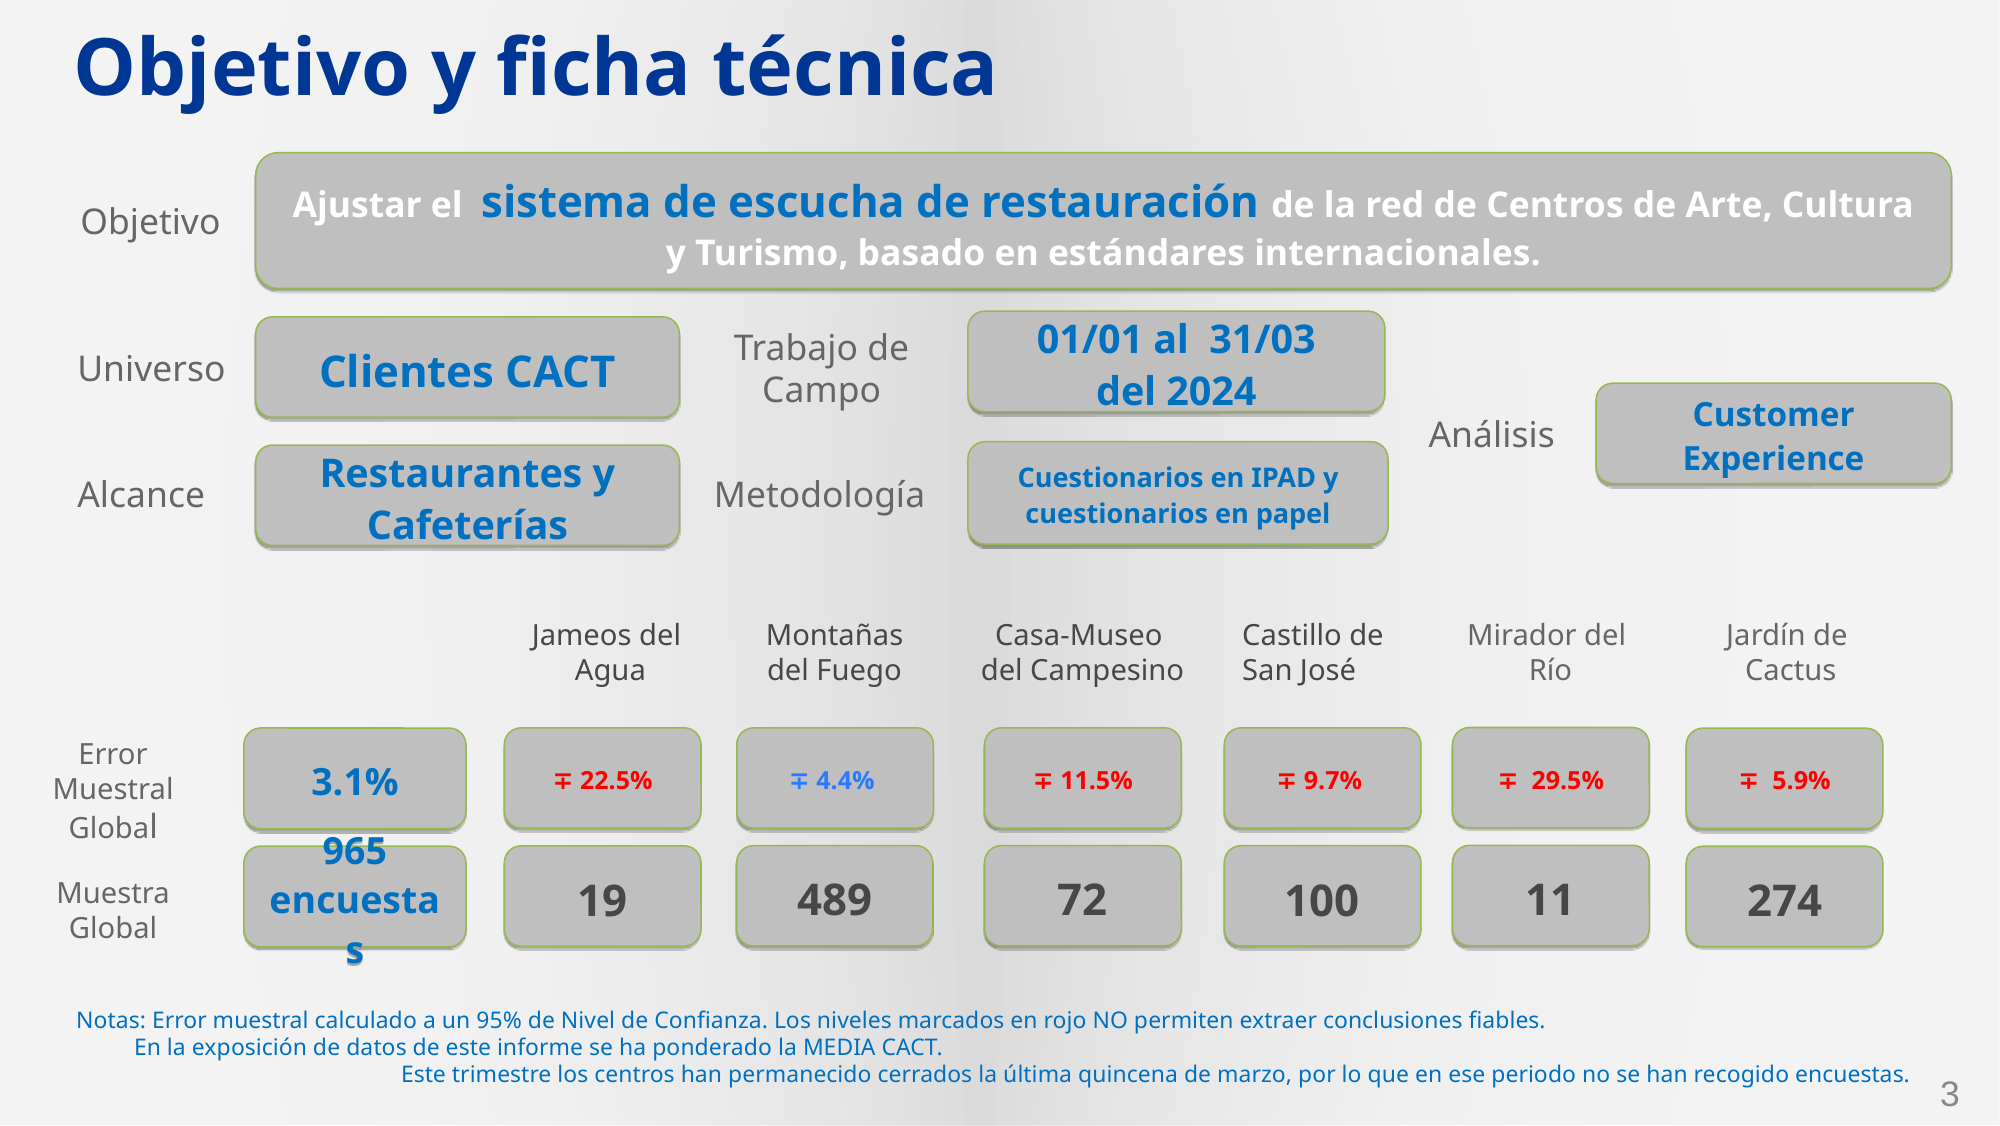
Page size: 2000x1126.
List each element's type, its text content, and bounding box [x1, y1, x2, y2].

text_box 100 [1224, 845, 1421, 947]
text_box ∓ 11.5% [984, 727, 1182, 829]
text_box Clientes CACT [255, 316, 679, 418]
text_box Error Muestral Global [0, 725, 227, 855]
text_box Objetivo [46, 190, 255, 251]
text_box 11 [1452, 845, 1650, 946]
text_box Montañas del Fuego [736, 597, 933, 704]
text_box 489 [736, 845, 933, 946]
text_box 72 [984, 845, 1182, 946]
text_box 3.1% [243, 727, 467, 829]
text_box Metodología [682, 462, 967, 524]
text_box ∓ 9.7% [1224, 727, 1421, 829]
text_box Customer Experience [1596, 383, 1952, 484]
text_box Muestra Global [0, 865, 229, 954]
text_box Jardín de Cactus [1660, 597, 1921, 704]
text_box Análisis [1387, 402, 1596, 464]
text_box ∓ 29.5% [1452, 727, 1650, 828]
text_box Jameos del Agua [484, 597, 736, 704]
text_box 274 [1686, 846, 1883, 947]
text_box Restaurantes y Cafeterías [255, 445, 680, 546]
text_box ∓ 22.5% [504, 727, 702, 829]
slide_number 3 [1609, 1062, 1960, 1122]
text_box Universo [47, 336, 255, 398]
text_box 965 encuestas [243, 846, 467, 947]
text_box Alcance [36, 462, 255, 524]
text_box ∓ 4.4% [736, 727, 934, 829]
text_box ∓ 5.9% [1686, 728, 1883, 829]
text_box Casa-Museo del Campesino [952, 598, 1213, 704]
text_box Trabajo de Campo [679, 315, 964, 419]
title Objetivo y ficha técnica [55, 2, 1934, 126]
text_box Ajustar el sistema de escucha de restauración de la red de Centros de Arte, Cultura y Turismo, basado en estándares internacionales. [255, 152, 1952, 289]
text_box Mirador del Río [1420, 597, 1660, 704]
text_box Castillo de San José [1224, 598, 1421, 704]
text_box Notas: Error muestral calculado a un 95% de Nivel de Confianza. Los niveles marcados en rojo NO permiten extraer conclusiones fiables. En la exposición de datos de este informe se ha ponderado la MEDIA CACT. Este trimestre los centros han permanecido cerrados la última quincena de marzo, por lo que en ese periodo no se han recogido encuestas. [55, 996, 1953, 1126]
text_box 01/01 al 31/03 del 2024 [967, 311, 1385, 412]
text_box Cuestionarios en IPAD y cuestionarios en papel [967, 441, 1389, 545]
text_box 19 [504, 845, 702, 947]
